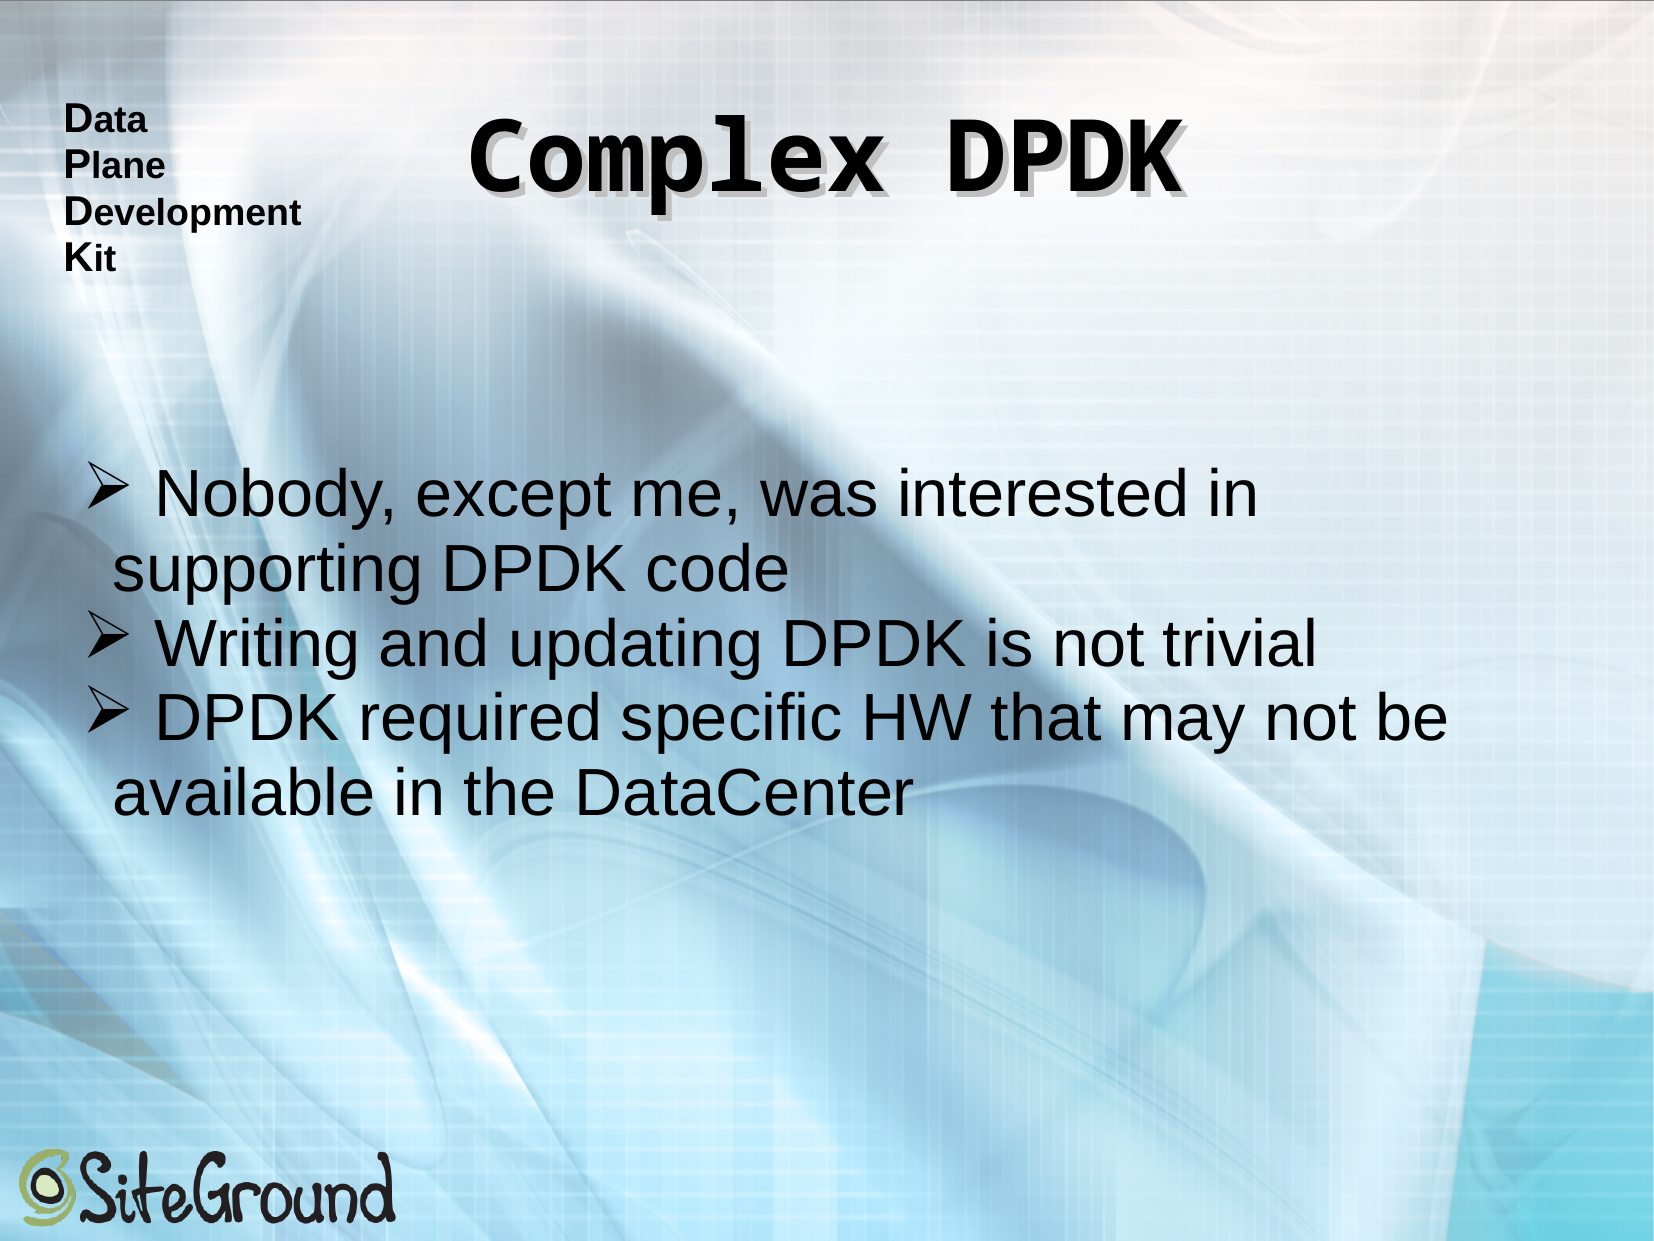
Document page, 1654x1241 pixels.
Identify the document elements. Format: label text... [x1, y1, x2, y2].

text_box Data Plane Development Kit [48, 87, 319, 288]
title Complex DPDK [82, 49, 1571, 195]
picture [15, 1145, 396, 1233]
subtitle Nobody, except me, was interested in supporting DPDK code Writing and updating DPDK is not trivial DPDK required specific HW that may not be available in the DataCenter [82, 195, 1571, 1091]
